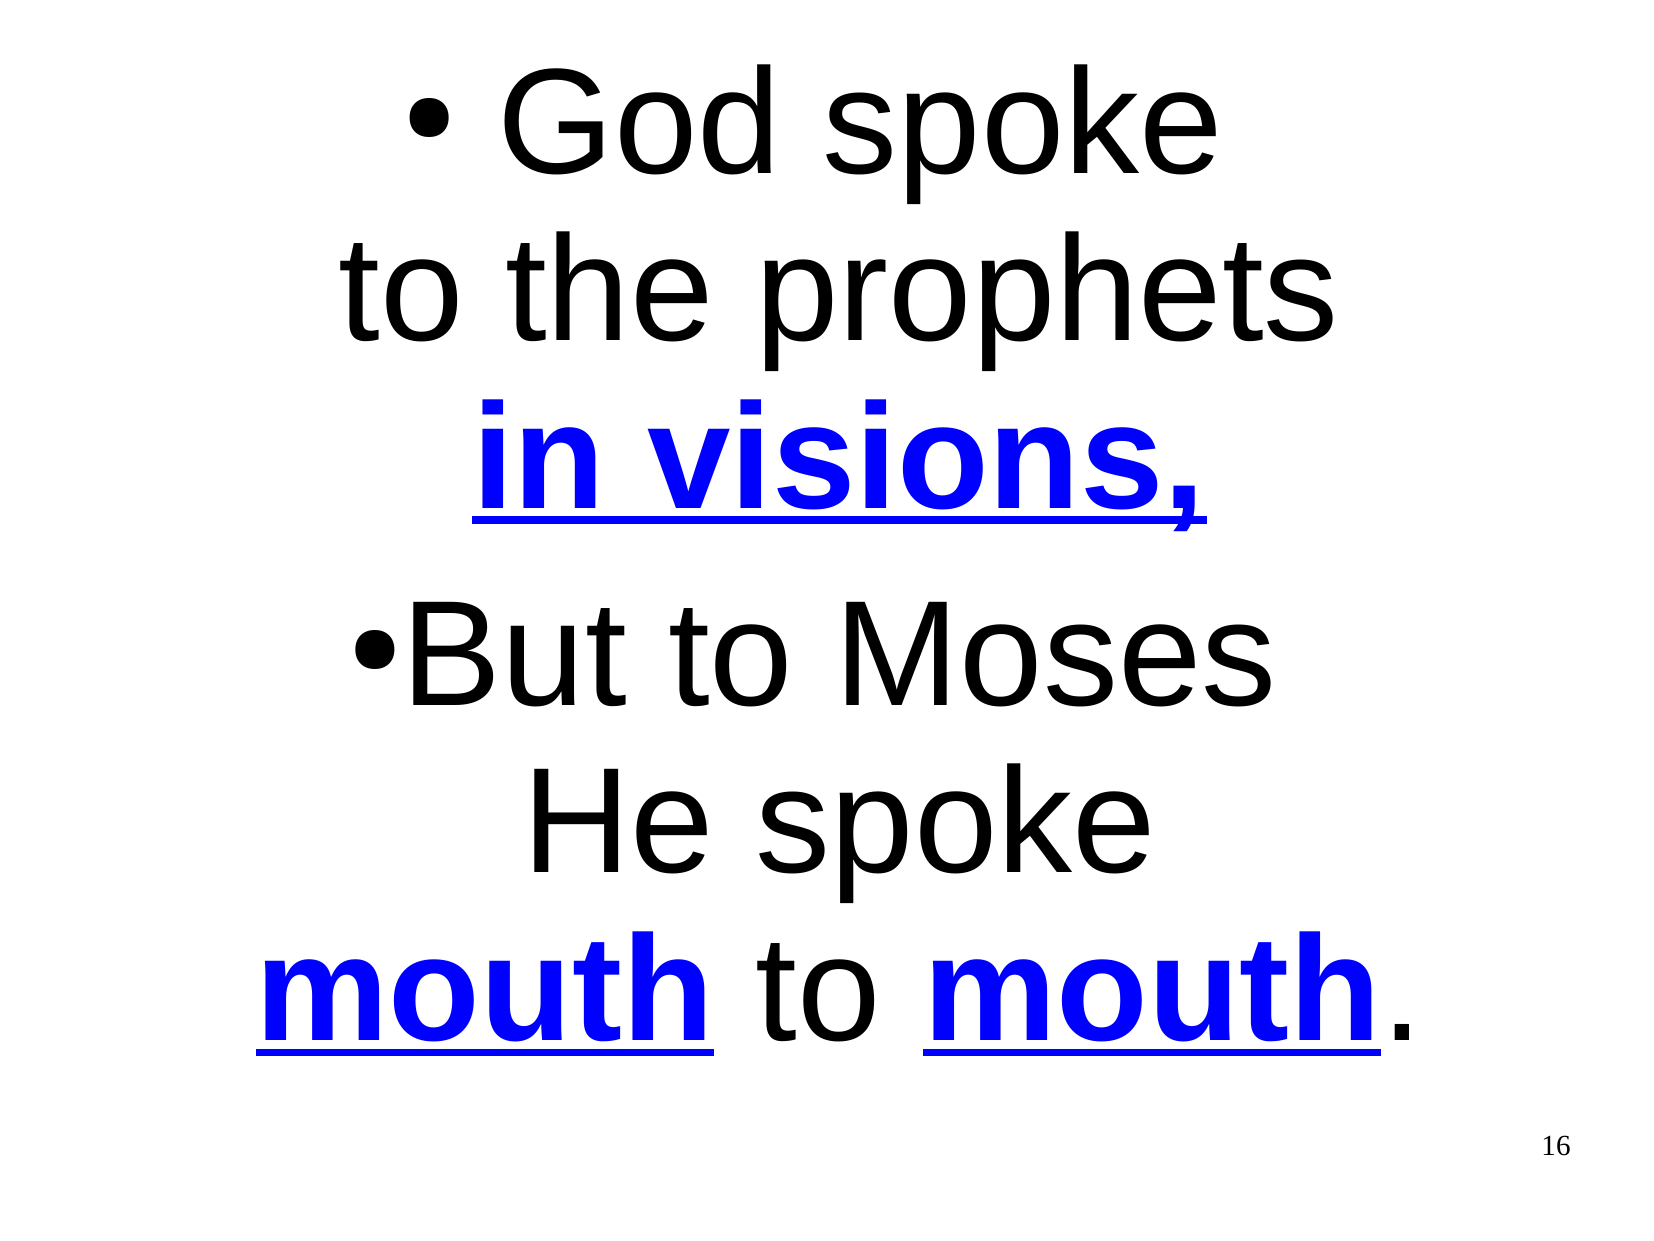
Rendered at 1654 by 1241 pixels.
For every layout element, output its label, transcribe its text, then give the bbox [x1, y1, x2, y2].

list God spoke to the prophets in visions, But to Moses He spoke mouth to mouth. [37, 37, 1613, 1238]
